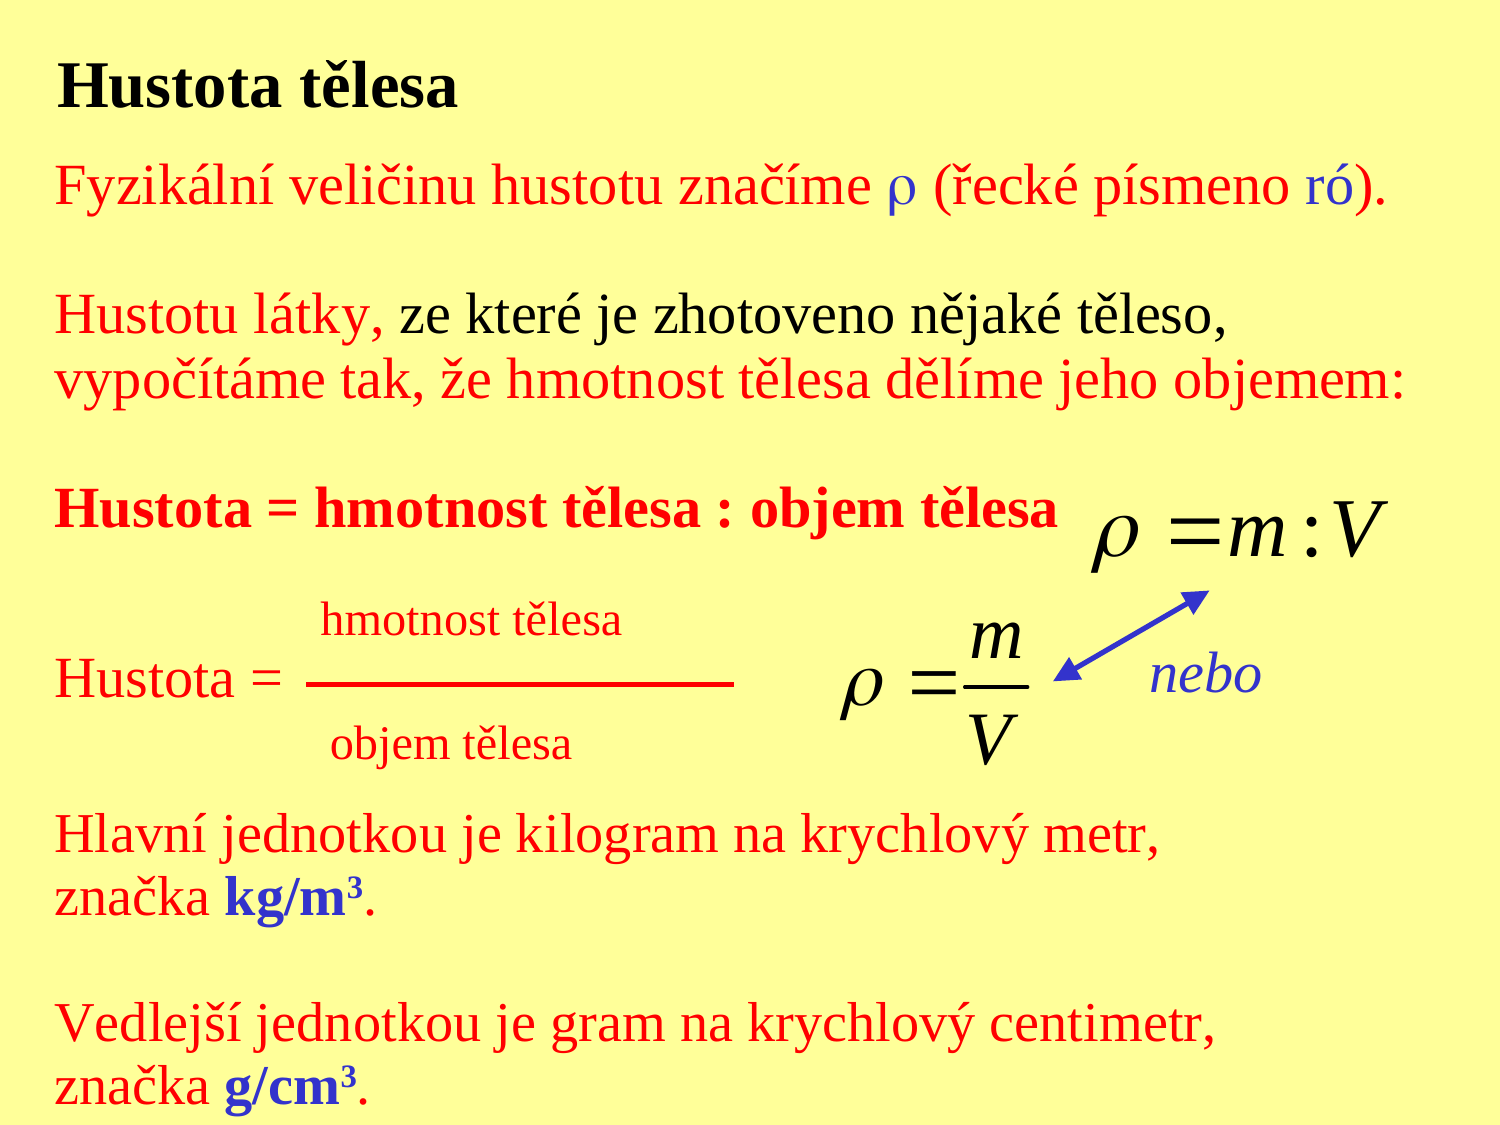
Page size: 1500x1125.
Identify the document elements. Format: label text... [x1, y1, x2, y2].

chart [826, 586, 1046, 782]
text_box nebo [1135, 632, 1279, 713]
chart [1074, 480, 1410, 592]
text_box Fyzikální veličinu hustotu značíme  (řecké písmeno ró). Hustotu látky, ze které je zhotoveno nějaké těleso, vypočítáme tak, že hmotnost tělesa dělíme jeho objemem: Hustota = hmotnost tělesa : objem tělesa hmotnost tělesa Hustota = objem tělesa Hlavní jednotkou je kilogram na krychlový metr, značka kg/m3. Vedlejší jednotkou je gram na krychlový centimetr, značka g/cm3. [39, 145, 1500, 1125]
text_box Hustota tělesa [41, 40, 482, 145]
